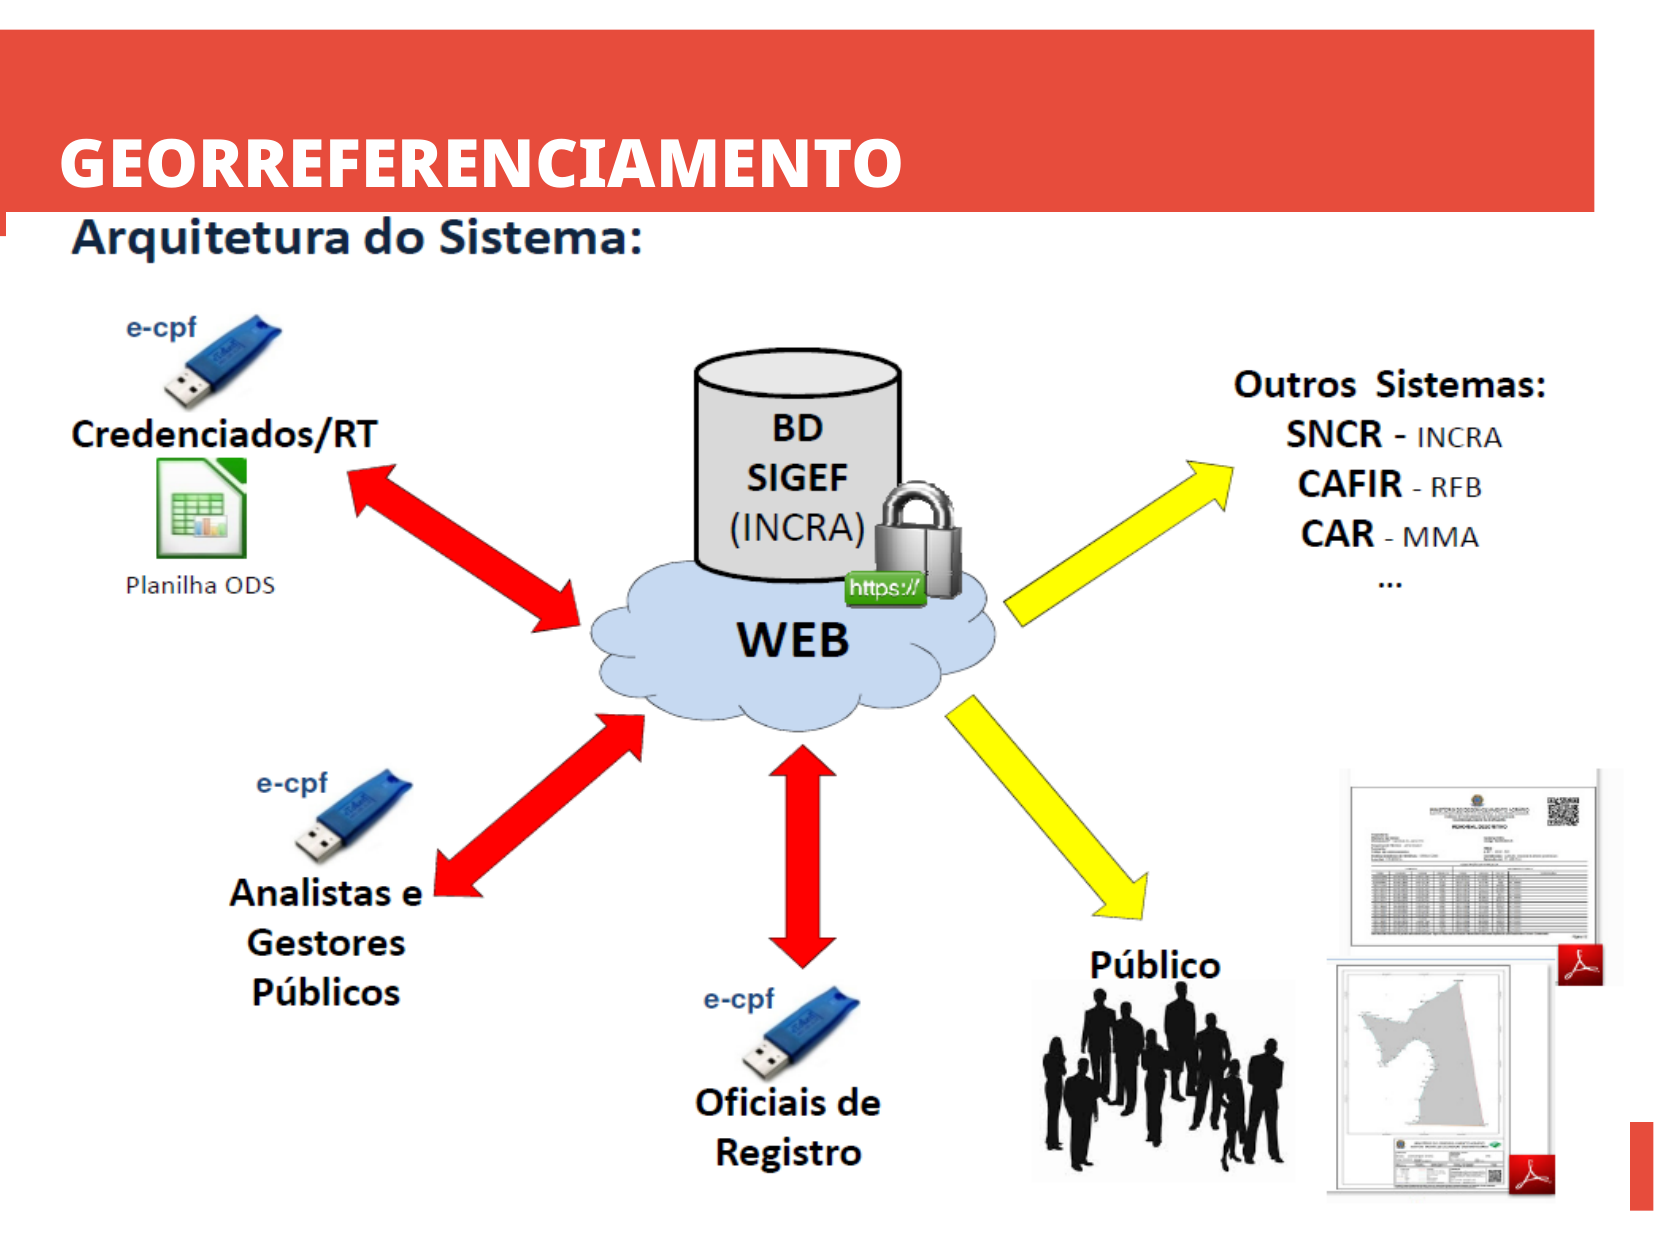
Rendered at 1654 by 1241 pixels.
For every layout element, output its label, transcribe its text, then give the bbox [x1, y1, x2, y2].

picture [6, 212, 1630, 1217]
title GEORREFERENCIAMENTO [59, 59, 1595, 207]
